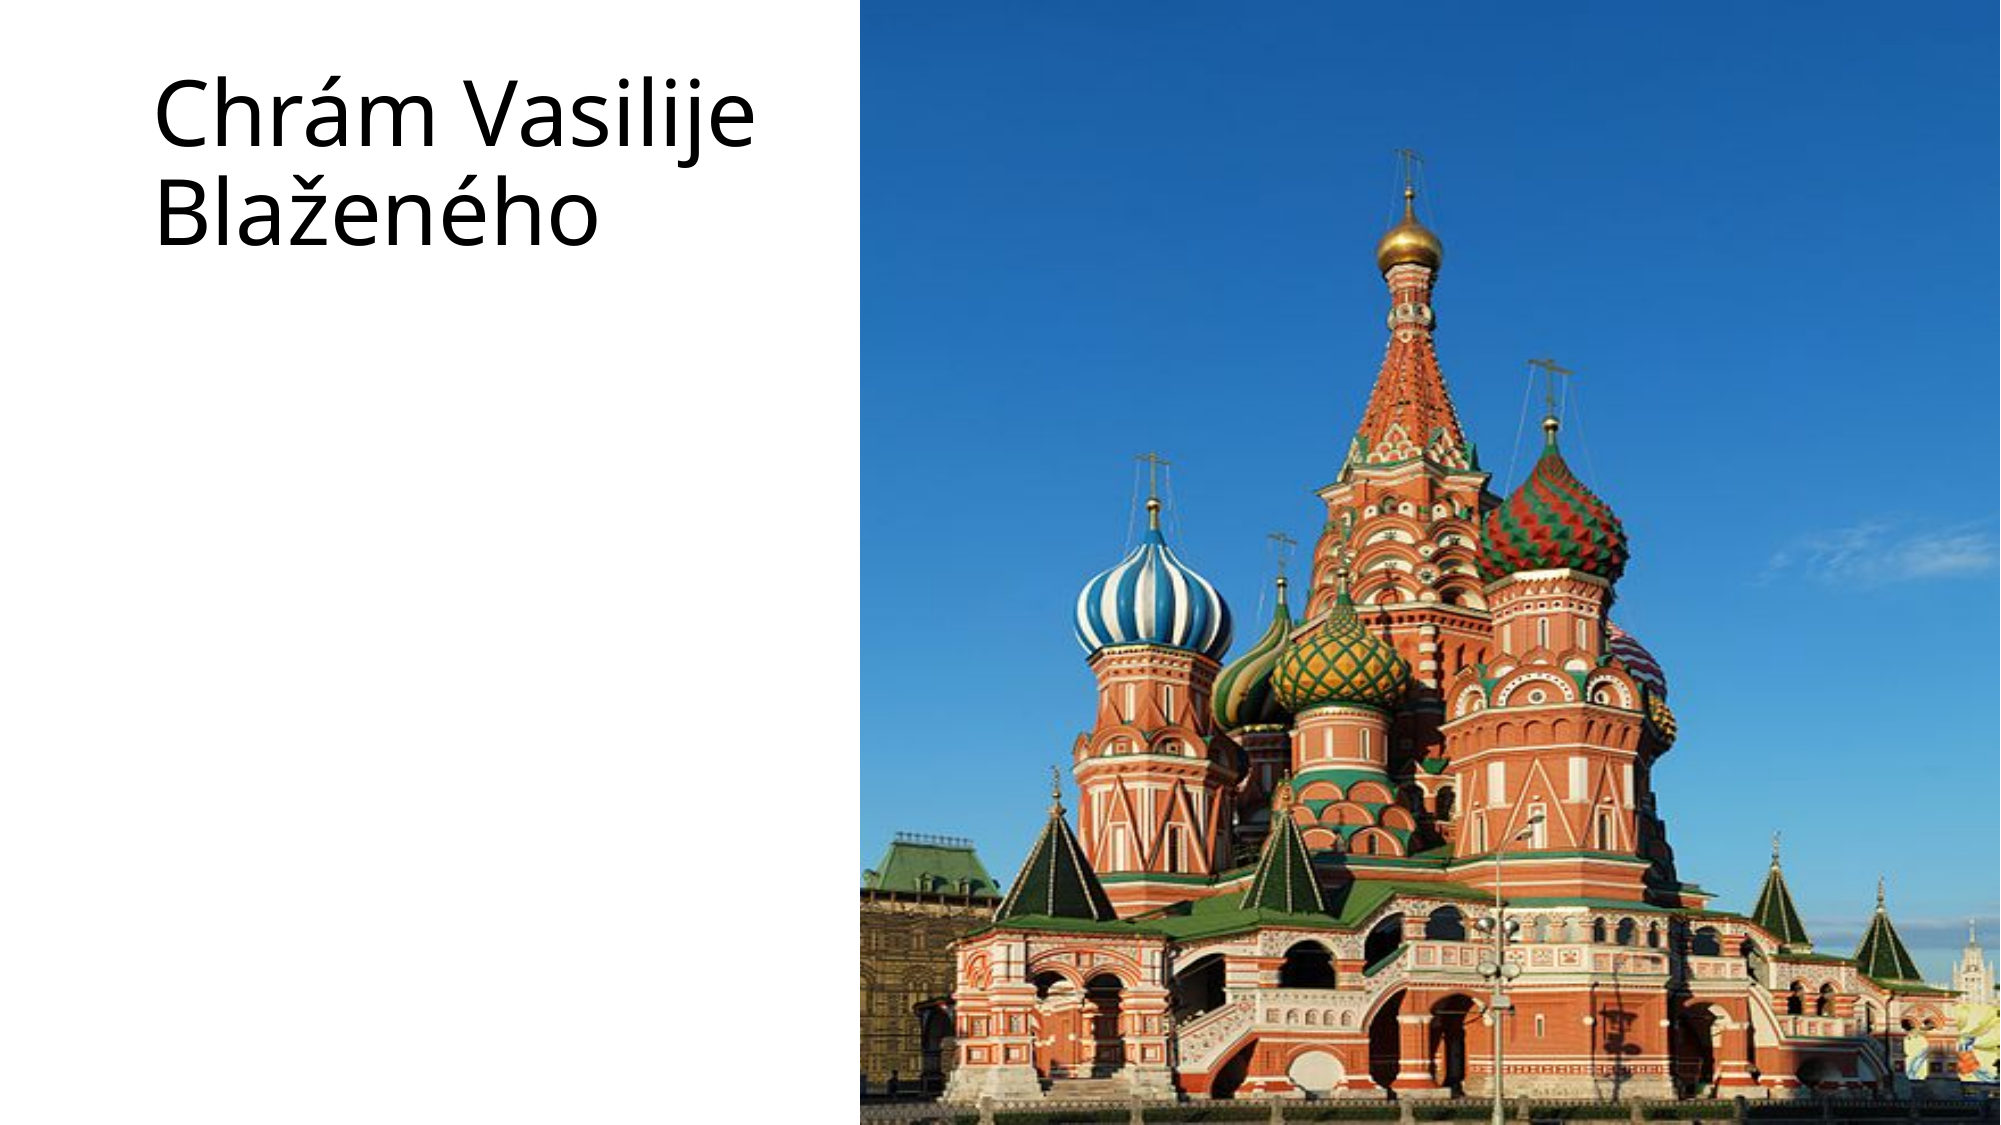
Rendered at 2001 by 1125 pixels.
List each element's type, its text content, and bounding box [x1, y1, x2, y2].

picture [860, 0, 2000, 1125]
title Chrám Vasilije Blaženého [137, 59, 860, 278]
